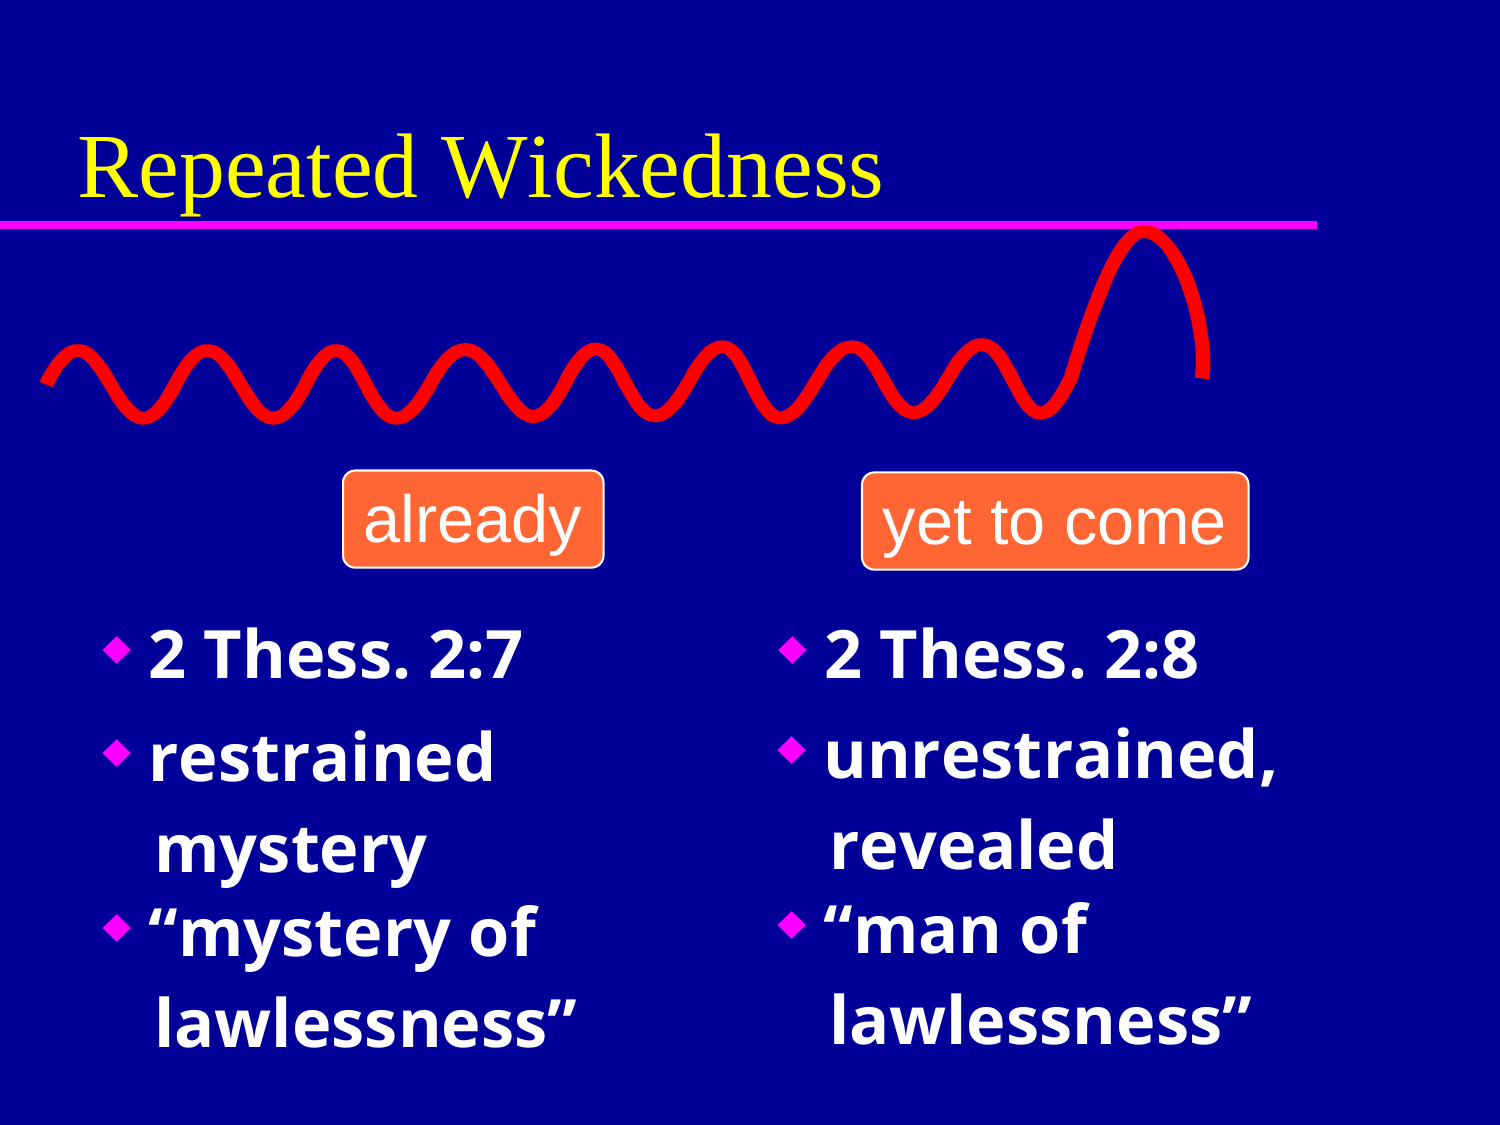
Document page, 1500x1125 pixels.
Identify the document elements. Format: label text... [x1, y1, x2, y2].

title Repeated Wickedness [62, 43, 1338, 225]
text_box yet to come [862, 472, 1249, 570]
text_box [39, 224, 1211, 425]
text_box restrained mystery [87, 703, 676, 878]
text_box already [343, 470, 604, 568]
text_box unrestrained, revealed [762, 699, 1426, 874]
text_box 2 Thess. 2:8 [763, 600, 1435, 706]
text_box 2 Thess. 2:7 [87, 600, 676, 703]
text_box “mystery of lawlessness” [87, 878, 676, 1075]
text_box “man of lawlessness” [762, 874, 1450, 1072]
